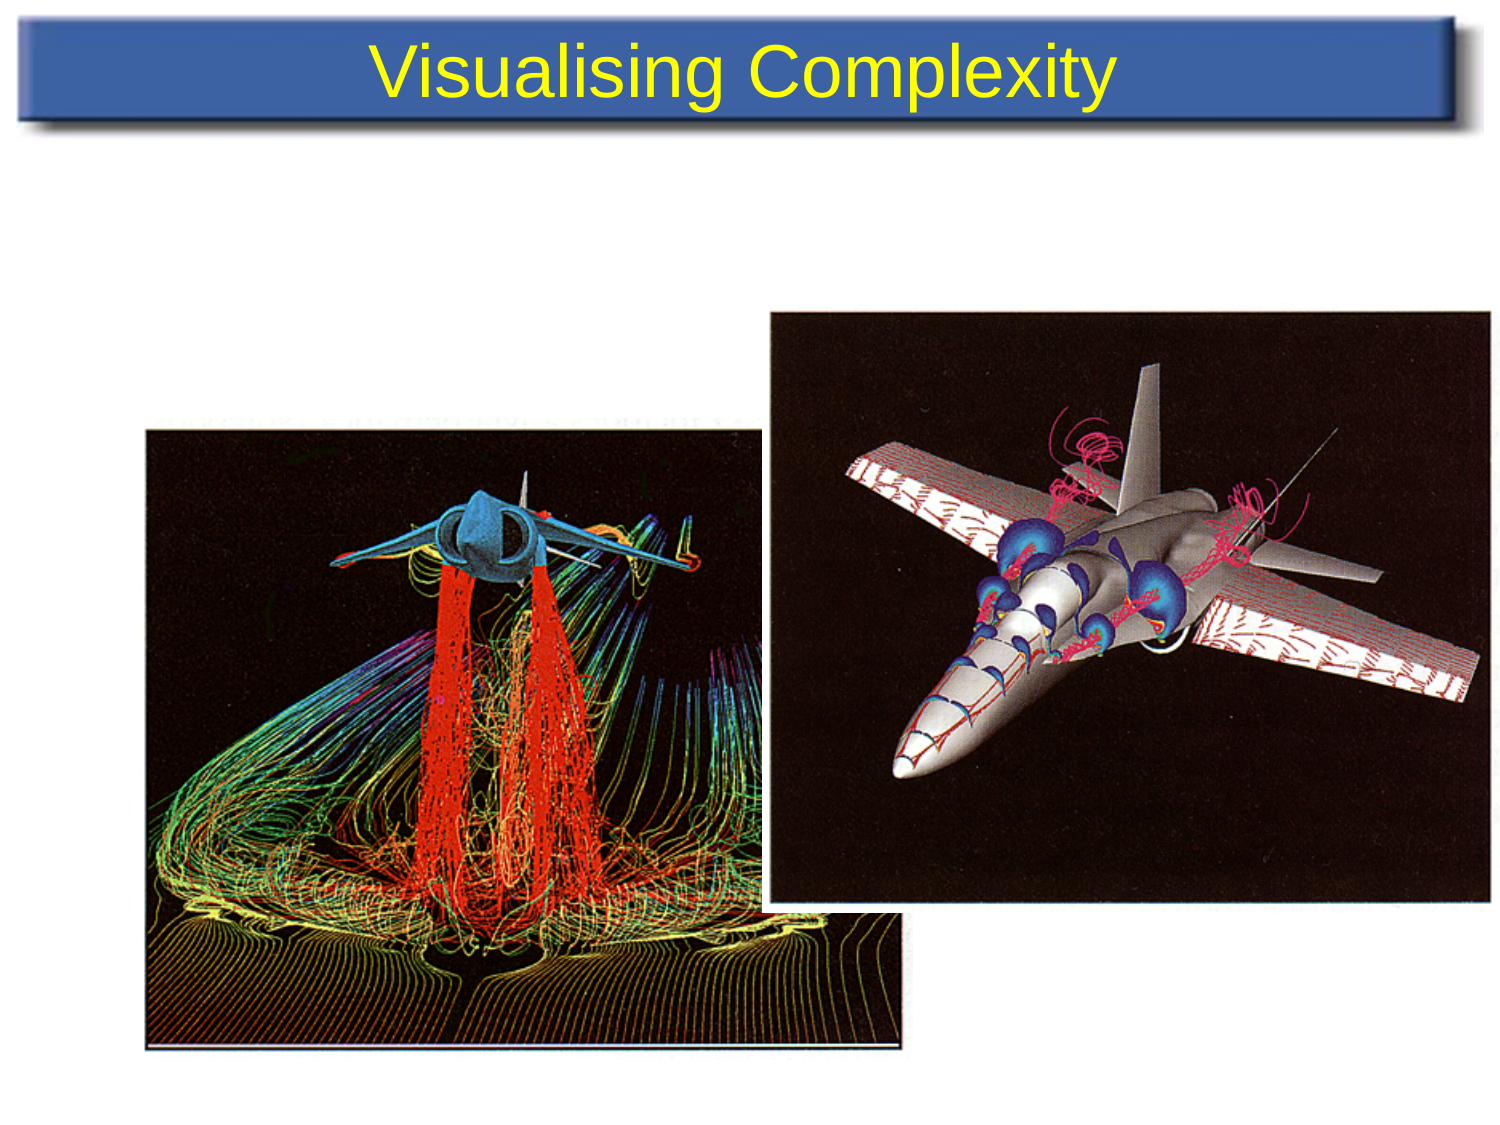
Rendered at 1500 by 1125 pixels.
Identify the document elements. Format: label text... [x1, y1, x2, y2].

picture [16, 13, 1484, 141]
title Visualising Complexity [206, 0, 1281, 135]
picture [137, 302, 1500, 1060]
